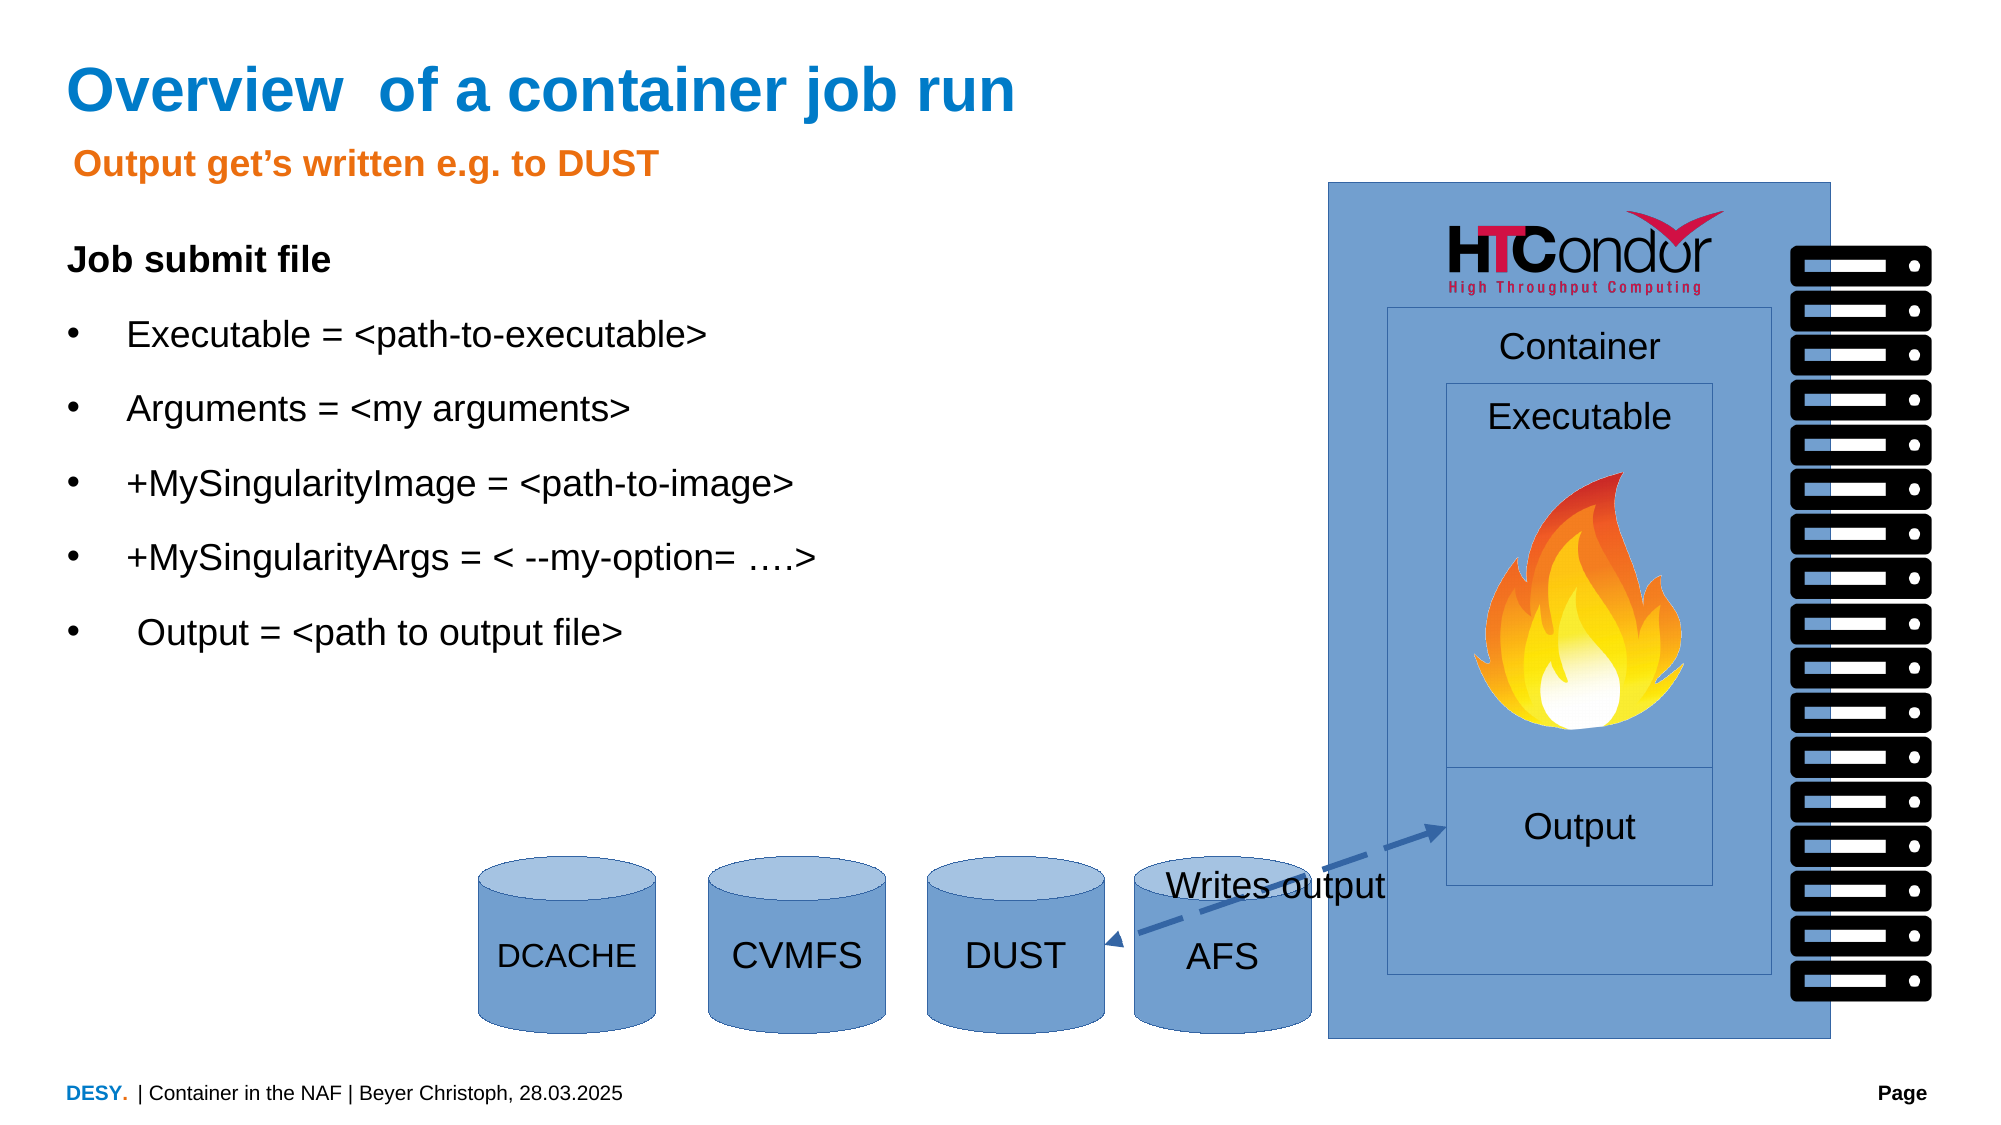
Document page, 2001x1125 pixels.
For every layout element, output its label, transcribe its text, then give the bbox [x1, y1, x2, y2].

text_box Executable [1446, 383, 1713, 767]
text_box [1328, 182, 1831, 1039]
text_box DUST [927, 881, 1105, 1034]
text_box CVMFS [708, 881, 886, 1034]
text_box Output [1446, 767, 1713, 886]
text_box AFS [1134, 882, 1312, 1034]
picture [1772, 225, 1949, 1004]
list Output get’s written e.g. to DUST [13, 134, 886, 197]
picture [1446, 210, 1727, 296]
text_box Container [1387, 307, 1772, 975]
picture [1474, 472, 1684, 730]
text_box AFS [1308, 880, 1312, 896]
title Overview of a container job run [66, 57, 1123, 132]
list Job submit file Executable = <path-to-executable> Arguments = <my arguments> +MySingularityImage = <path-to-image> +MySingularityArgs = < --my-option= ….> Output = <path to output file> [66, 230, 916, 739]
text_box DCACHE [478, 881, 656, 1034]
